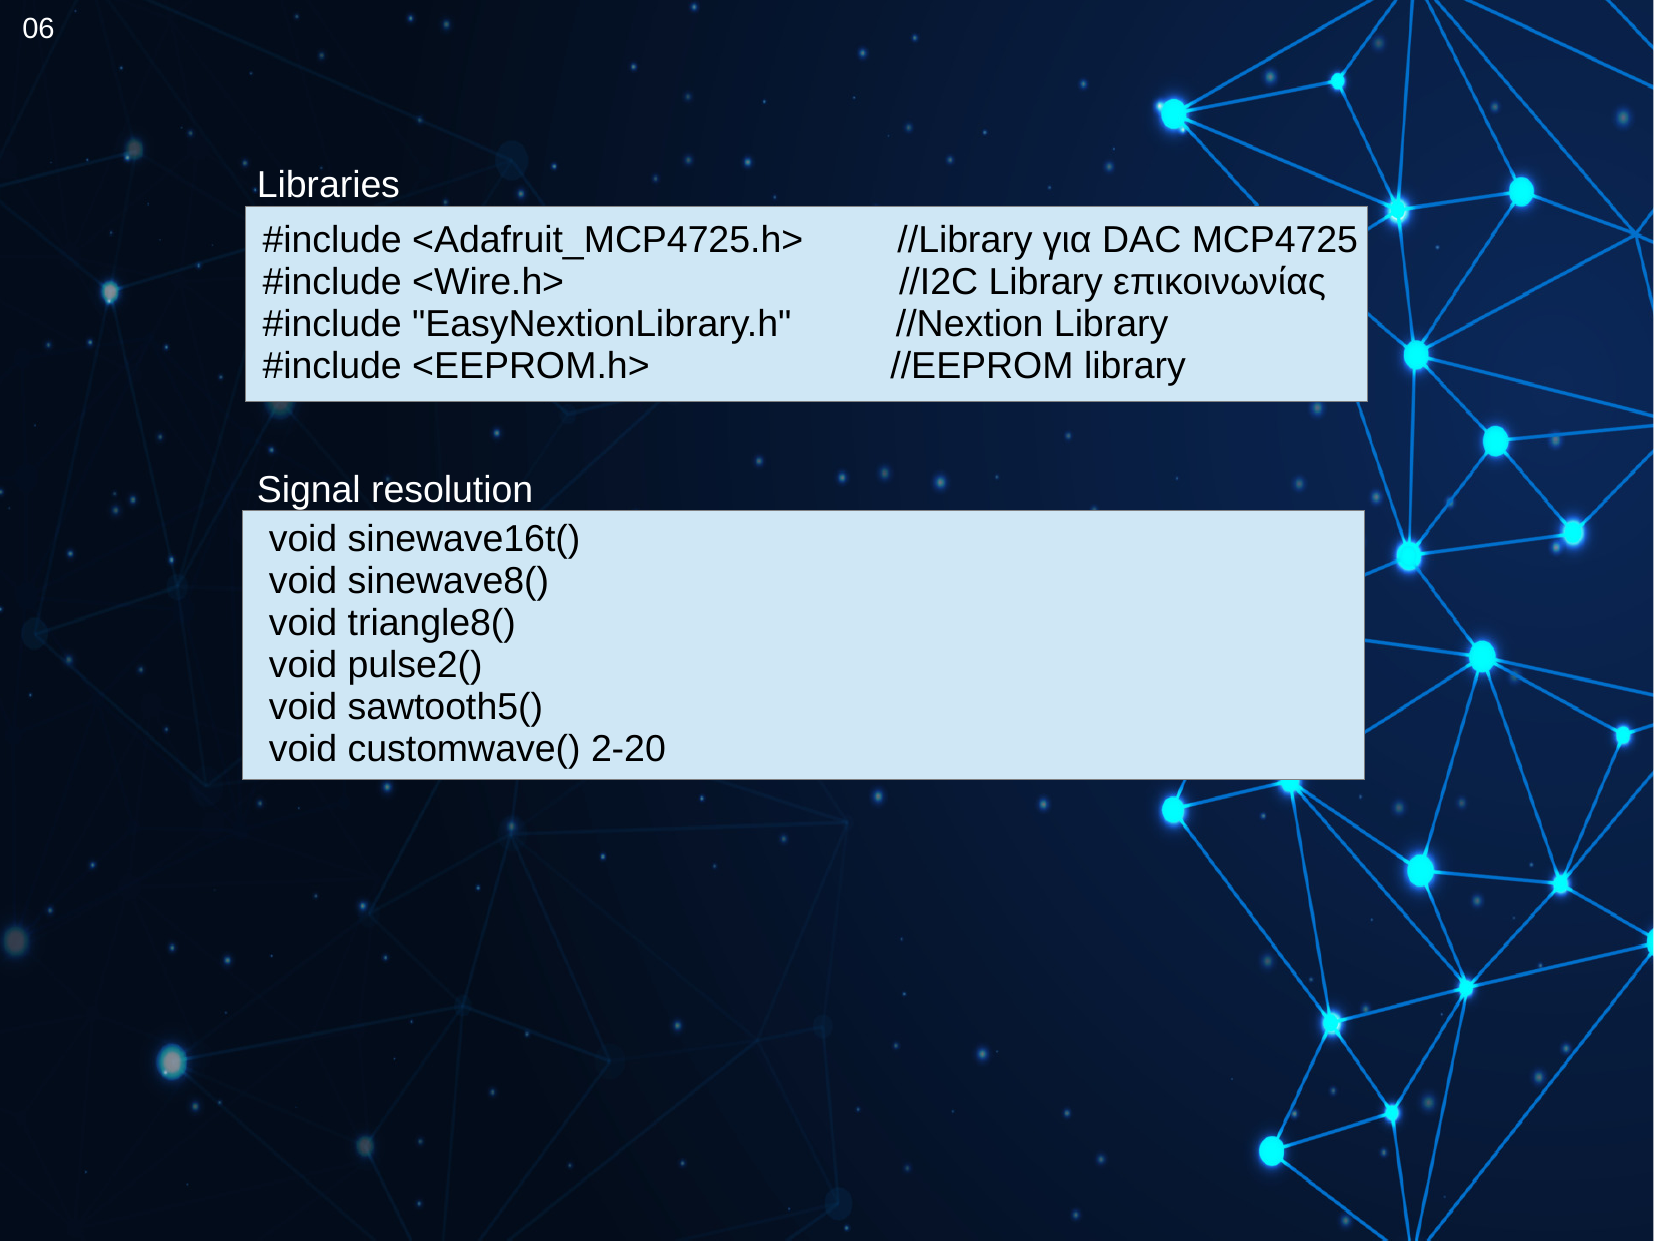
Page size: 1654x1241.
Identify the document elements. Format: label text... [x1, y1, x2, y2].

text_box [416, 206, 1368, 211]
picture [0, 0, 1654, 1241]
text_box [242, 518, 253, 780]
text_box Libraries [242, 155, 416, 213]
text_box #include <Adafruit_MCP4725.h> //Library για DAC MCP4725 #include <Wire.h> //I2C Library επικοινωνίας #include "EasyNextionLibrary.h" //Nextion Library #include <EEPROM.h> //EEPROM library [248, 211, 1374, 398]
text_box [245, 213, 1368, 402]
title 06 [6, 5, 71, 48]
text_box Signal resolution [242, 460, 549, 518]
text_box [1235, 510, 1365, 780]
text_box void sinewave16t() void sinewave8() void triangle8() void pulse2() void sawtooth5() void customwave() 2-20 [253, 510, 1235, 820]
